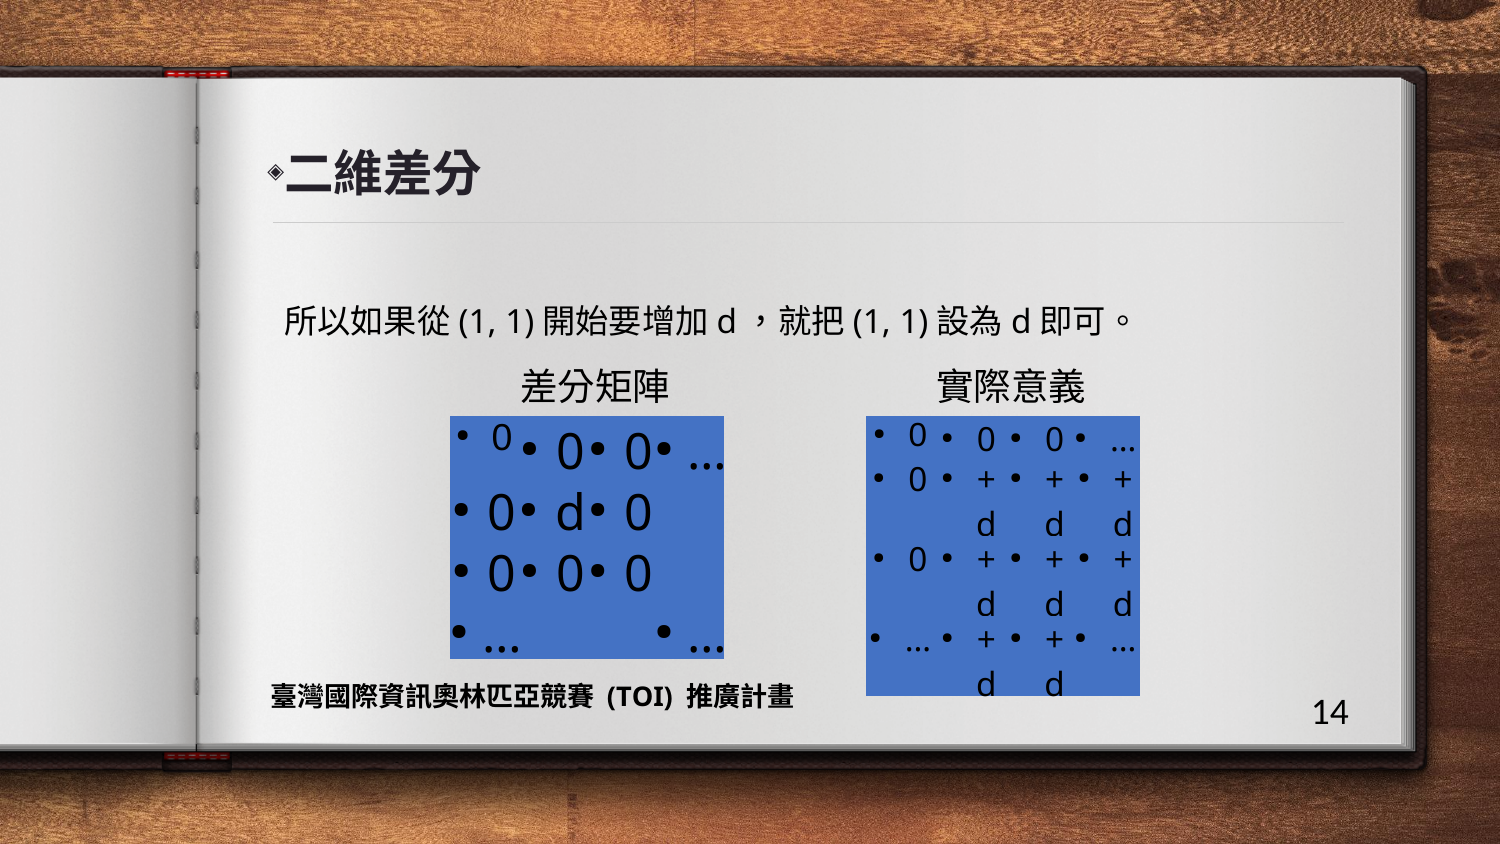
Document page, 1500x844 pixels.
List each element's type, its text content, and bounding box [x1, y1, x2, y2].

table_cell +d [1003, 536, 1071, 616]
table_cell +d [981, 680, 991, 694]
table_cell 0 [450, 477, 518, 538]
table_cell [587, 599, 655, 659]
table_cell +d [934, 536, 1003, 616]
table_cell … [450, 599, 518, 659]
table_cell +d [1071, 456, 1140, 536]
table_cell 0 [866, 536, 934, 616]
table_cell 0 [866, 456, 934, 536]
table_cell +d [1049, 520, 1059, 534]
text_box 差分矩陣 [505, 355, 751, 417]
table_cell +d [934, 456, 1003, 536]
table_header 0 [934, 417, 1003, 456]
table_cell +d [934, 616, 1003, 696]
table_header 0 [587, 417, 655, 477]
text_box 實際意義 [921, 355, 1166, 417]
table_header … [1071, 417, 1140, 456]
table_cell +d [981, 600, 991, 614]
text_box 所以如果從(1, 1)開始要增加d，就把(1, 1)設為d即可。 [269, 293, 1386, 349]
table_cell … [866, 616, 934, 696]
table_cell +d [981, 520, 991, 534]
table_cell +d [1117, 520, 1127, 534]
table_cell 0 [518, 538, 587, 599]
table_cell 0 [587, 477, 655, 538]
table_cell [655, 477, 724, 538]
table_cell … [1071, 616, 1140, 696]
list 二維差分 [252, 126, 1194, 216]
table_cell [655, 538, 724, 599]
table_cell [518, 599, 587, 659]
table_header 0 [450, 416, 518, 477]
table_cell … [655, 599, 724, 659]
table_cell 0 [450, 538, 518, 599]
table_header 0 [518, 417, 587, 477]
table_cell +d [1003, 456, 1071, 536]
table_cell +d [1049, 600, 1059, 614]
table_cell +d [1071, 536, 1140, 616]
text_box [1295, 672, 1386, 737]
table_cell 0 [587, 538, 655, 599]
table_cell +d [1003, 616, 1071, 696]
table_cell +d [1117, 600, 1127, 614]
table_header … [655, 417, 724, 477]
table_cell d [518, 477, 587, 538]
table_header 0 [866, 416, 934, 456]
table_cell +d [1049, 680, 1059, 694]
table_header 0 [1003, 417, 1071, 456]
